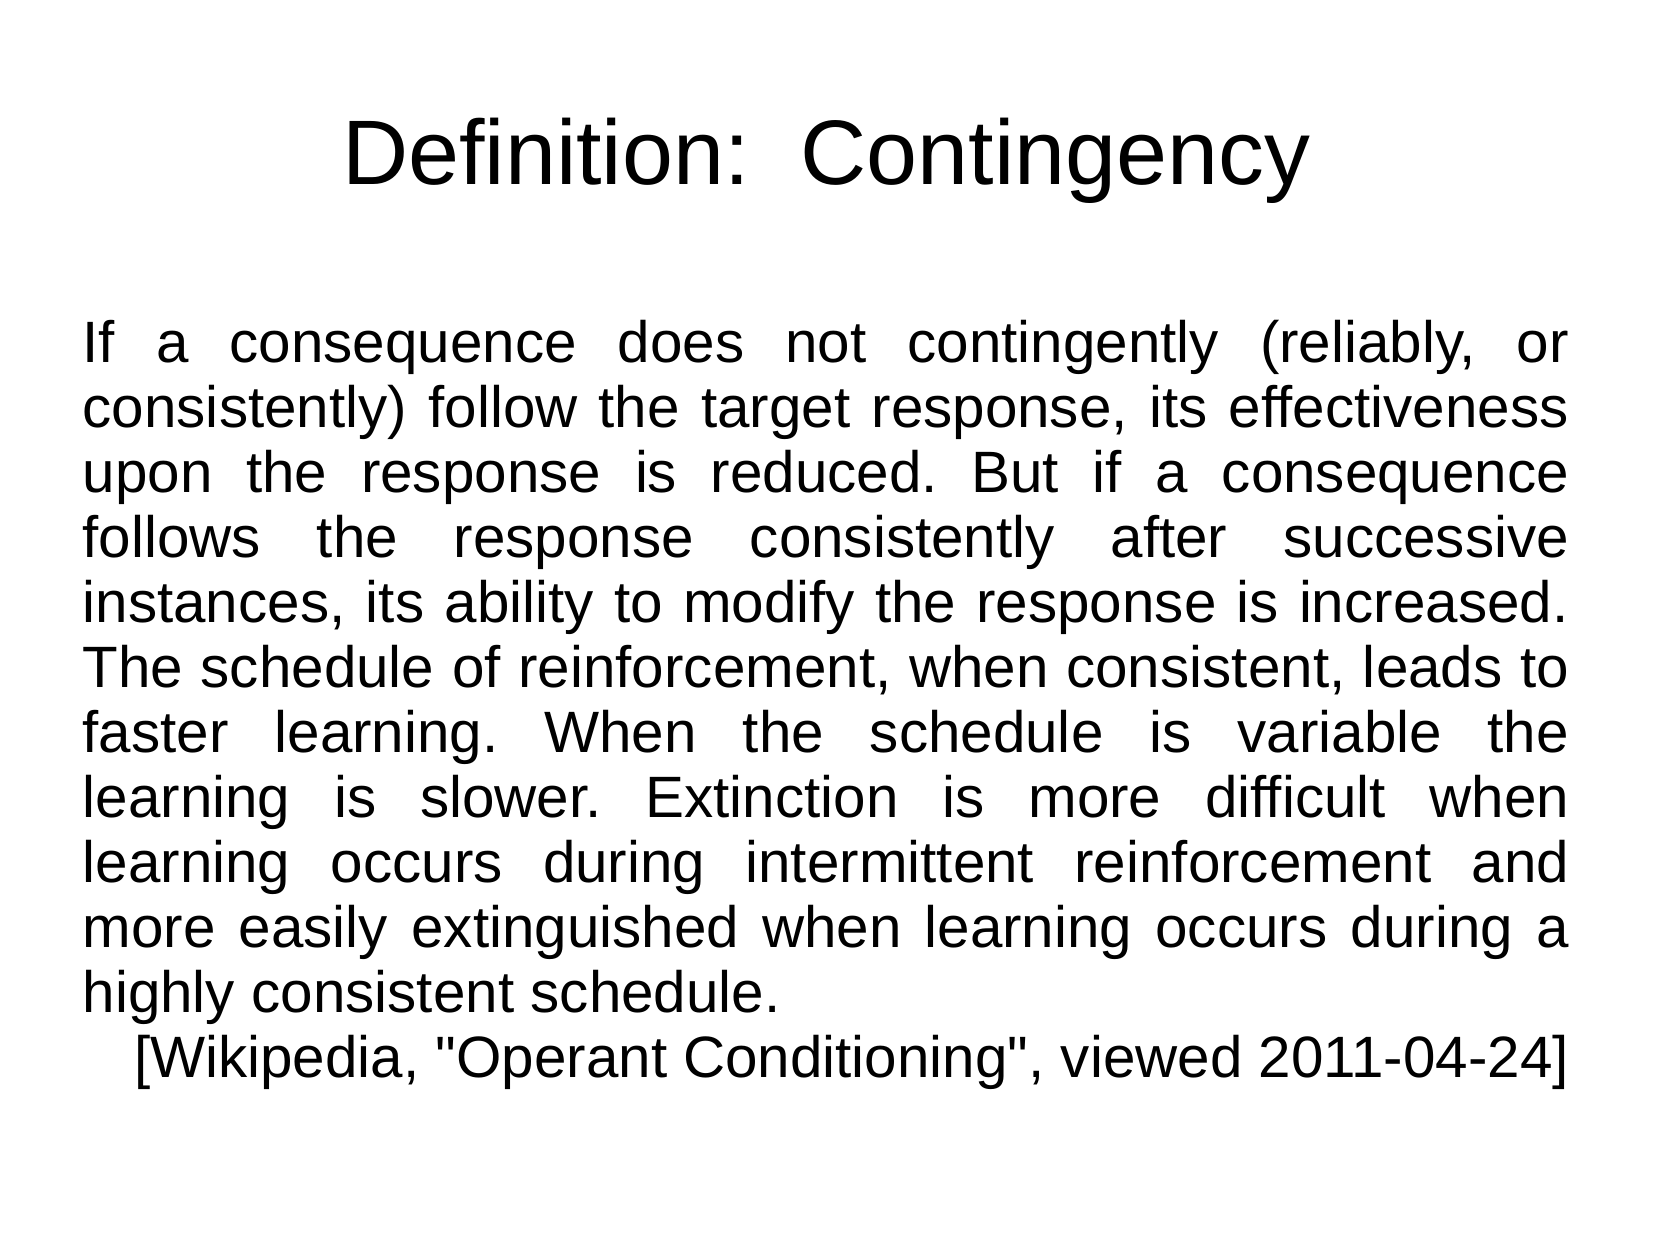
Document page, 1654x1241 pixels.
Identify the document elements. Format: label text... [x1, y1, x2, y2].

subtitle If a consequence does not contingently (reliably, or consistently) follow the target response, its effectiveness upon the response is reduced. But if a consequence follows the response consistently after successive instances, its ability to modify the response is increased. The schedule of reinforcement, when consistent, leads to faster learning. When the schedule is variable the learning is slower. Extinction is more difficult when learning occurs during intermittent reinforcement and more easily extinguished when learning occurs during a highly consistent schedule. [Wikipedia, "Operant Conditioning", viewed 2011-04-24] [82, 297, 1571, 1102]
title Definition: Contingency [82, 49, 1571, 257]
